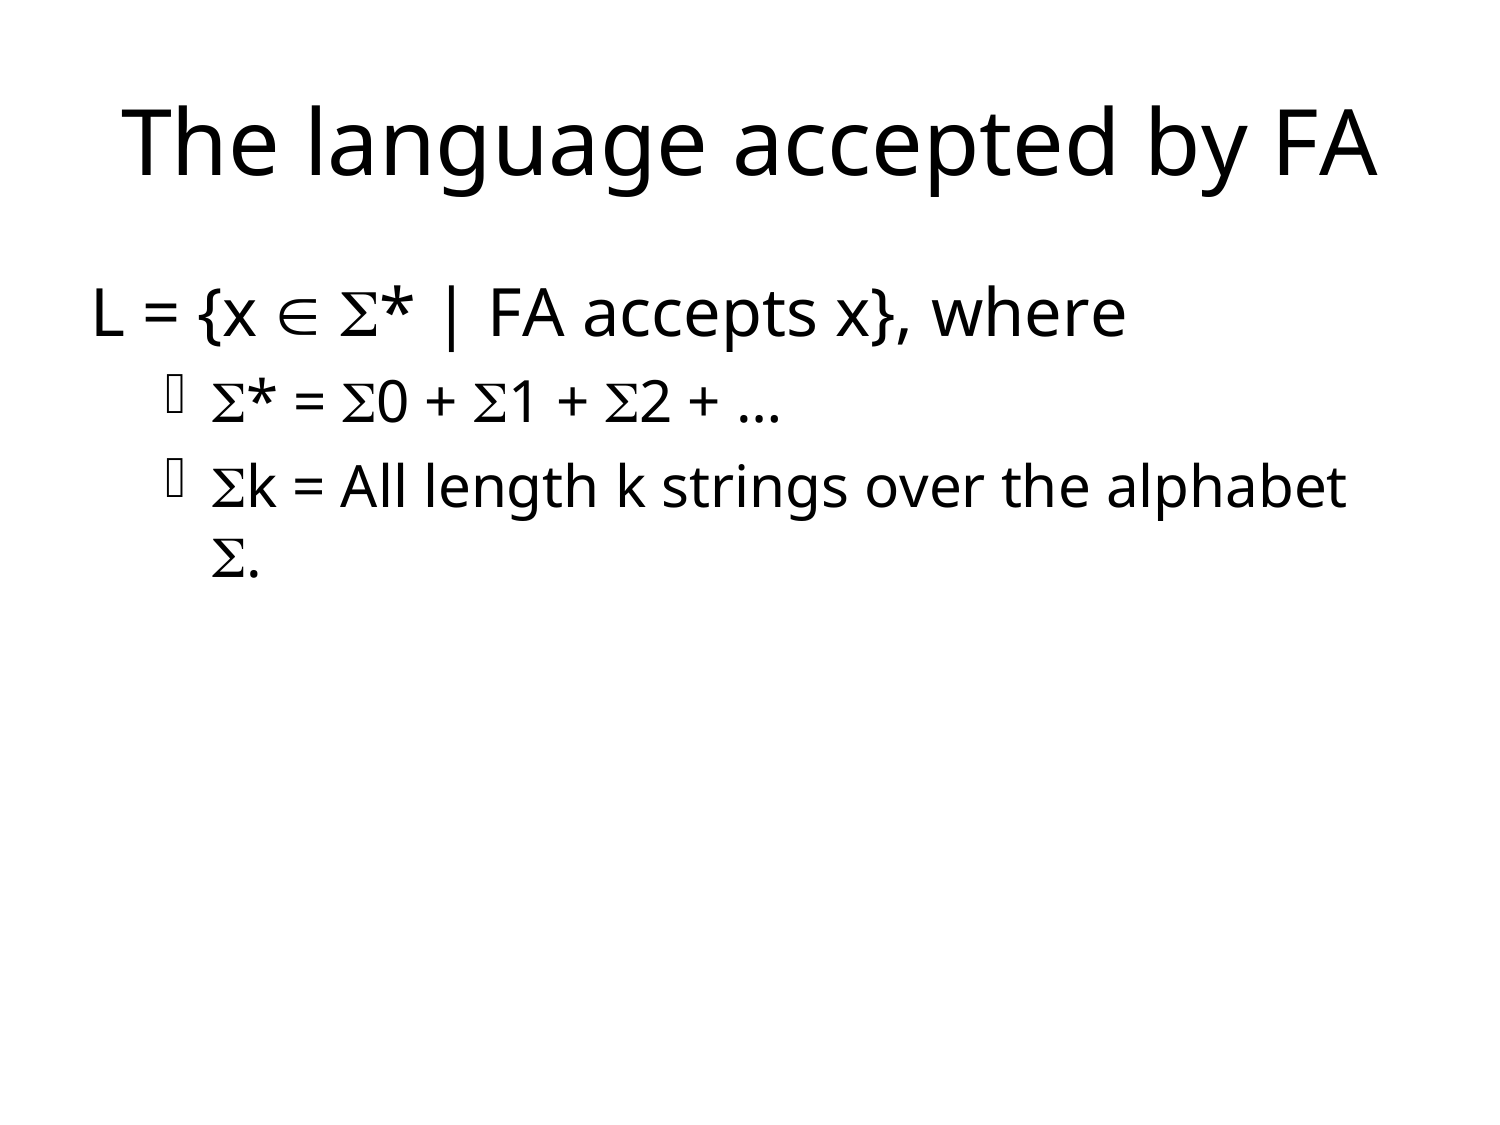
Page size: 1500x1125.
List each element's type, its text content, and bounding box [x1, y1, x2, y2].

list L = {x  * | FA accepts x}, where * = 0 + 1 + 2 + … k = All length k strings over the alphabet . [75, 262, 1426, 1005]
title The language accepted by FA [75, 45, 1426, 233]
